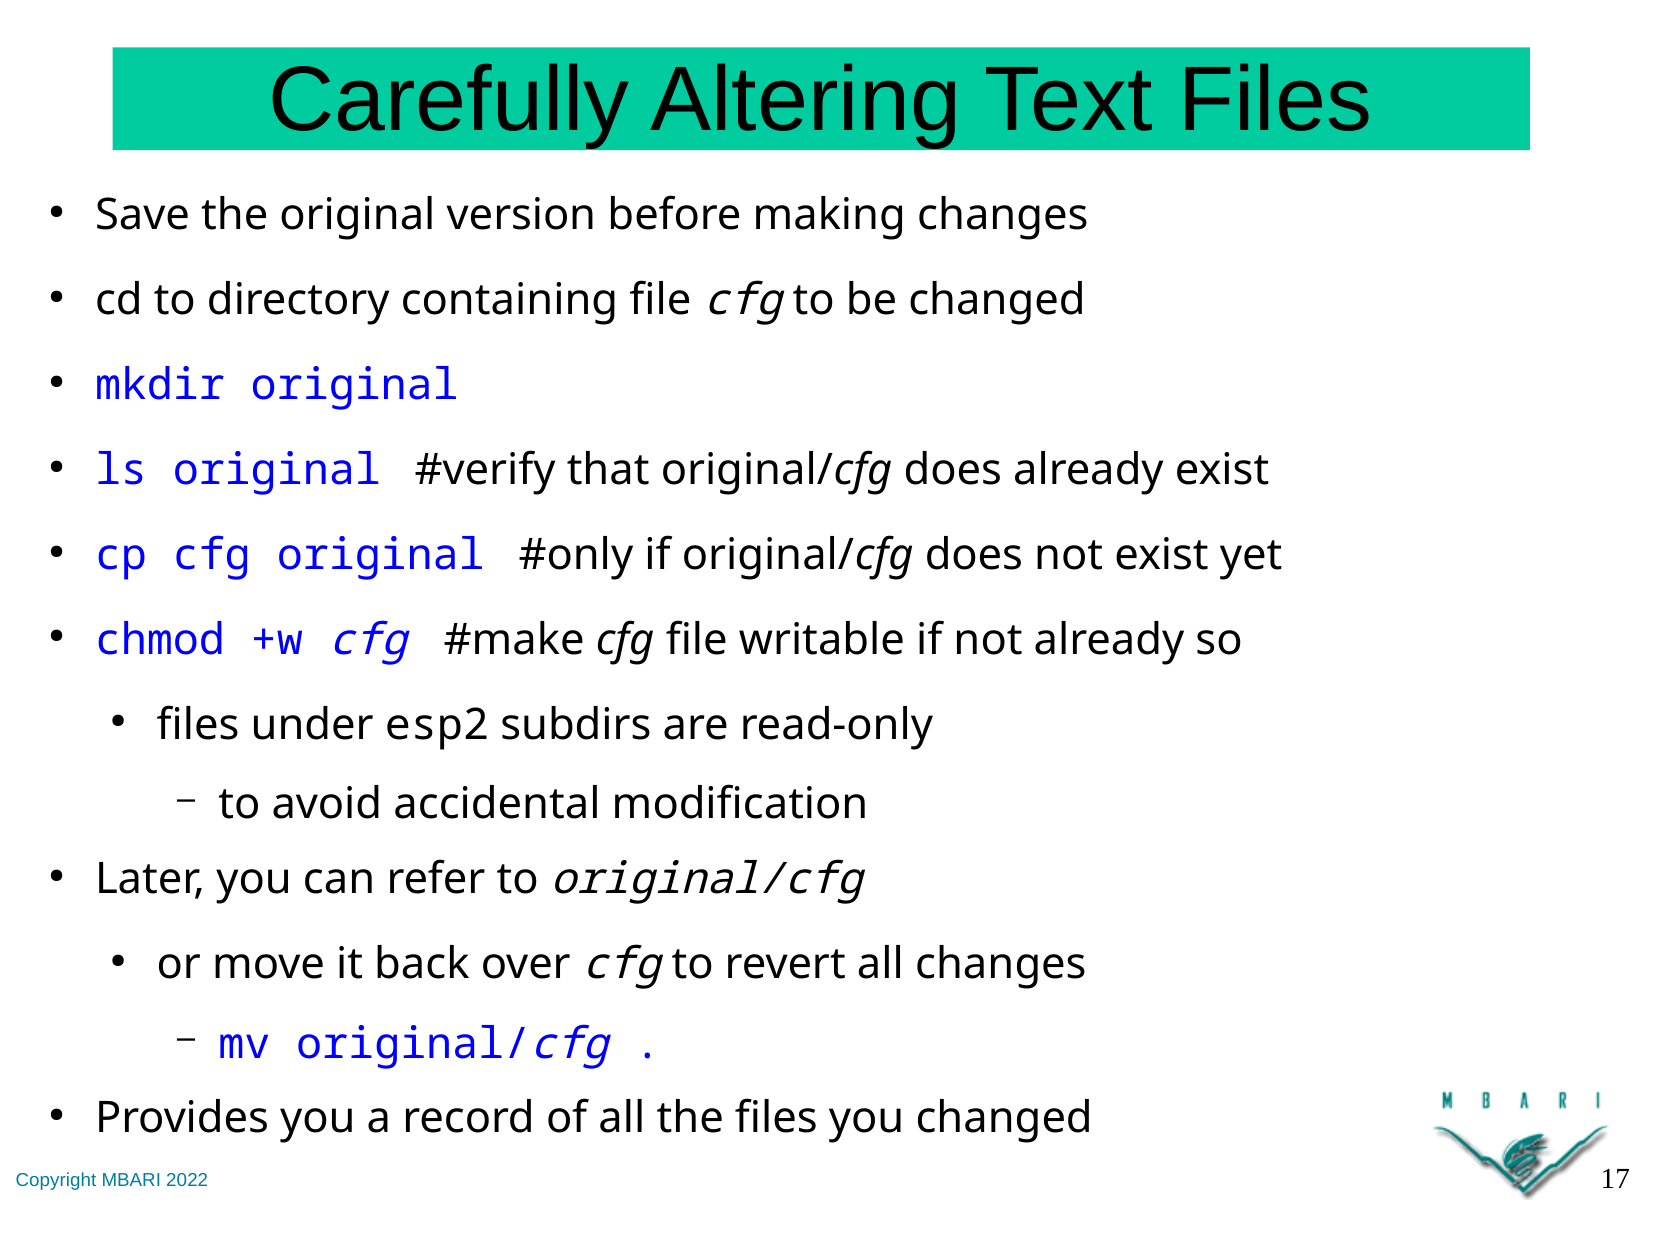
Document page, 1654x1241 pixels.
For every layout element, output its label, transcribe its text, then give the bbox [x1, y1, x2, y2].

picture [1426, 1091, 1613, 1200]
title Carefully Altering Text Files [112, 47, 1530, 151]
list Save the original version before making changes cd to directory containing file cfg to be changed mkdir original ls original #verify that original/cfg does already exist cp cfg original #only if original/cfg does not exist yet chmod +w cfg #make cfg file writable if not already so files under esp2 subdirs are read-only to avoid accidental modification Later, you can refer to original/cfg or move it back over cfg to revert all changes mv original/cfg . Provides you a record of all the files you changed [33, 183, 1609, 1152]
